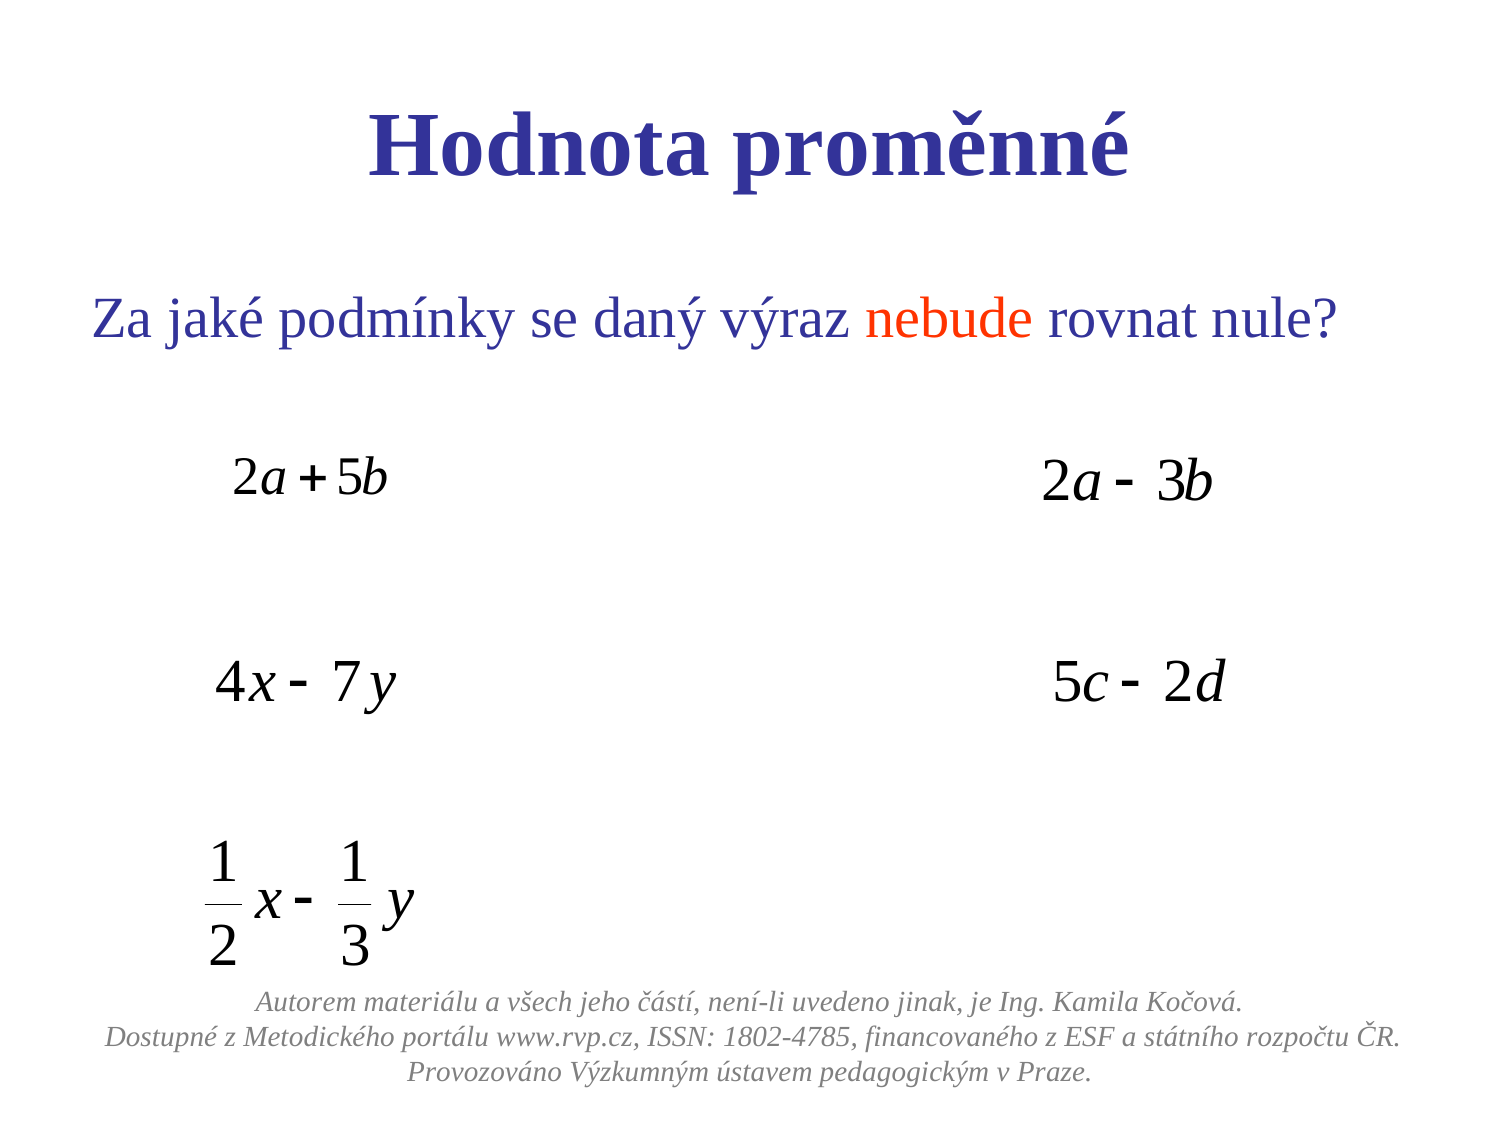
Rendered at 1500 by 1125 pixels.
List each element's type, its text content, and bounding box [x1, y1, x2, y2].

text_box Za jaké podmínky se daný výraz nebude rovnat nule? [76, 219, 1400, 408]
chart [194, 822, 429, 974]
chart [1045, 645, 1244, 717]
title Hodnota proměnné [75, 45, 1426, 233]
text_box [223, 444, 397, 520]
chart [206, 645, 410, 727]
chart [1031, 444, 1225, 516]
text_box Autorem materiálu a všech jeho částí, není-li uvedeno jinak, je Ing. Kamila Kočová. Dostupné z Metodického portálu www.rvp.cz, ISSN: 1802-4785, financovaného z ESF a státního rozpočtu ČR. Provozováno Výzkumným ústavem pedagogickým v Praze. [0, 974, 1500, 1125]
